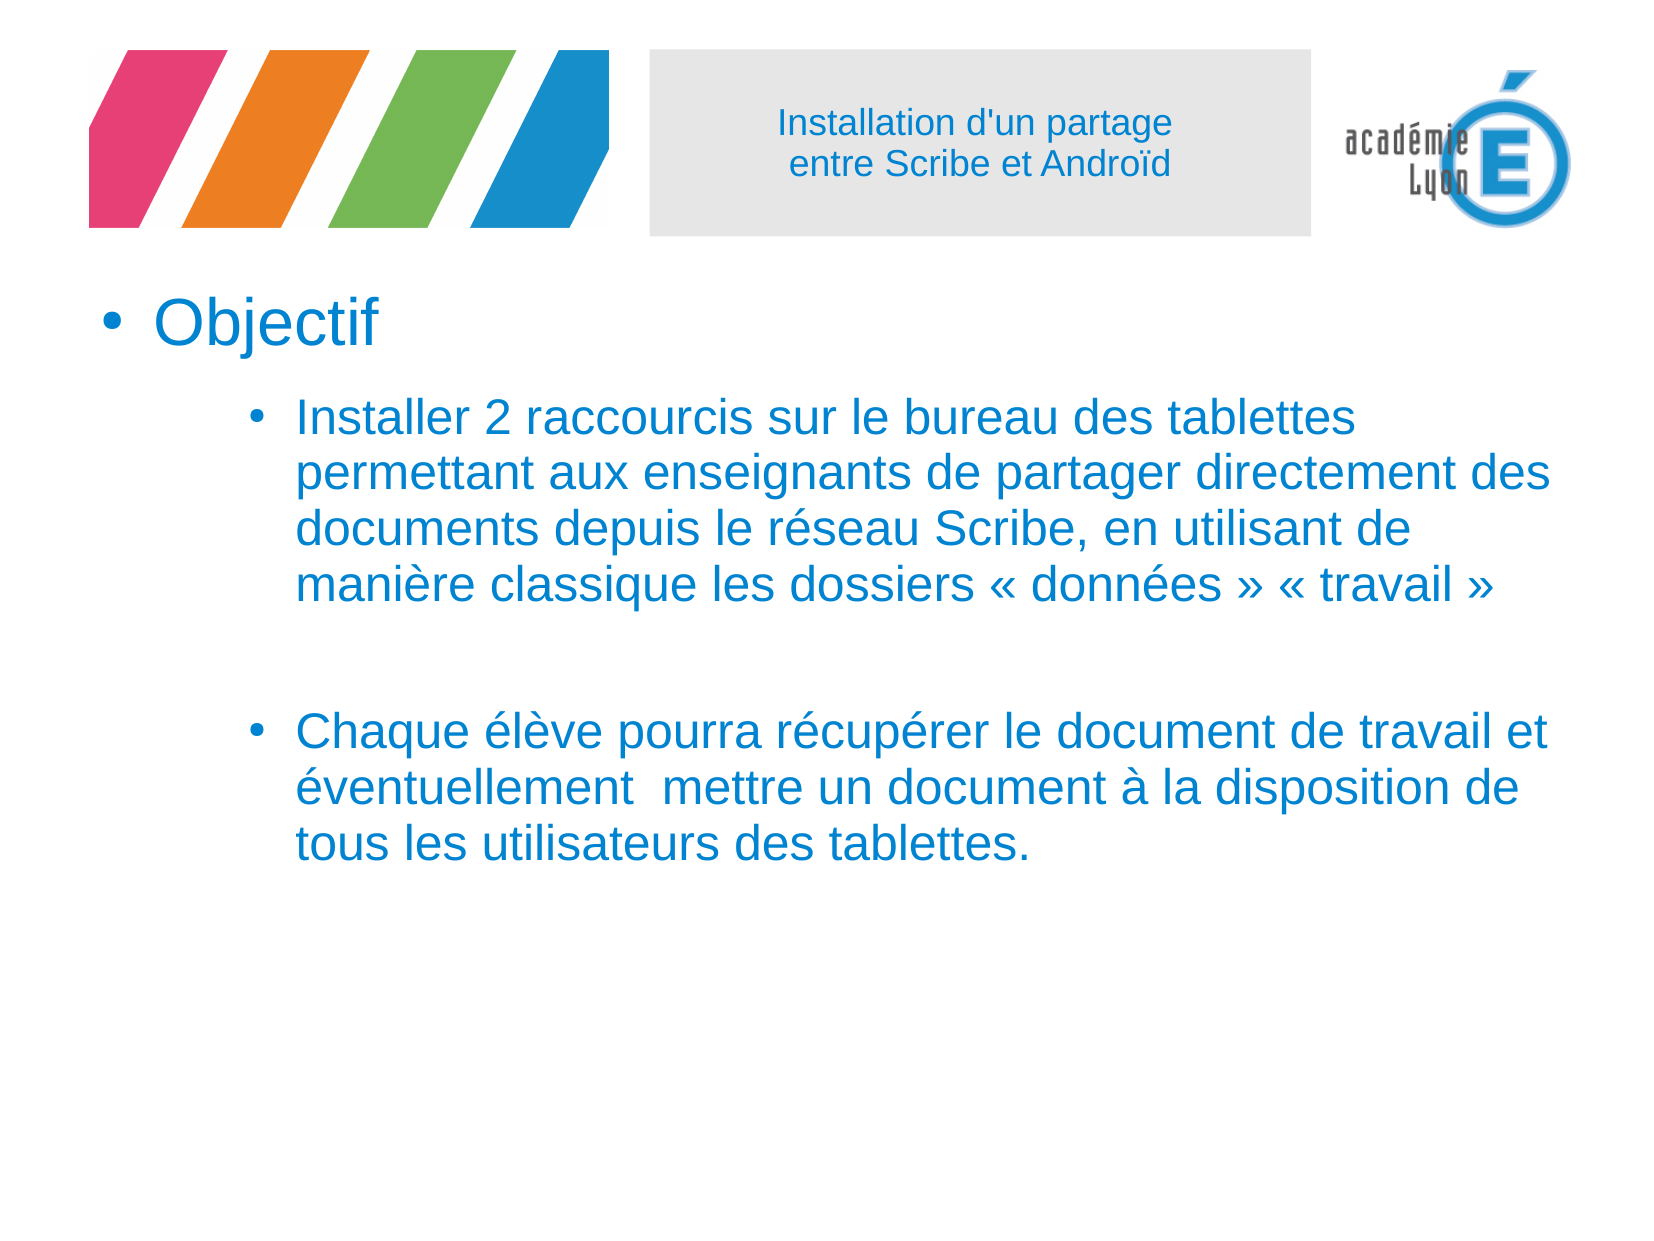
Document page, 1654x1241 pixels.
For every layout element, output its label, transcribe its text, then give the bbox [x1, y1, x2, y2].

picture [89, 50, 609, 228]
title Installation d'un partage entre Scribe et Androïd [649, 49, 1312, 237]
picture [1338, 70, 1571, 233]
list Objectif Installer 2 raccourcis sur le bureau des tablettes permettant aux enseignants de partager directement des documents depuis le réseau Scribe, en utilisant de manière classique les dossiers « données » « travail » Chaque élève pourra récupérer le document de travail et éventuellement mettre un document à la disposition de tous les utilisateurs des tablettes. [82, 284, 1571, 1004]
